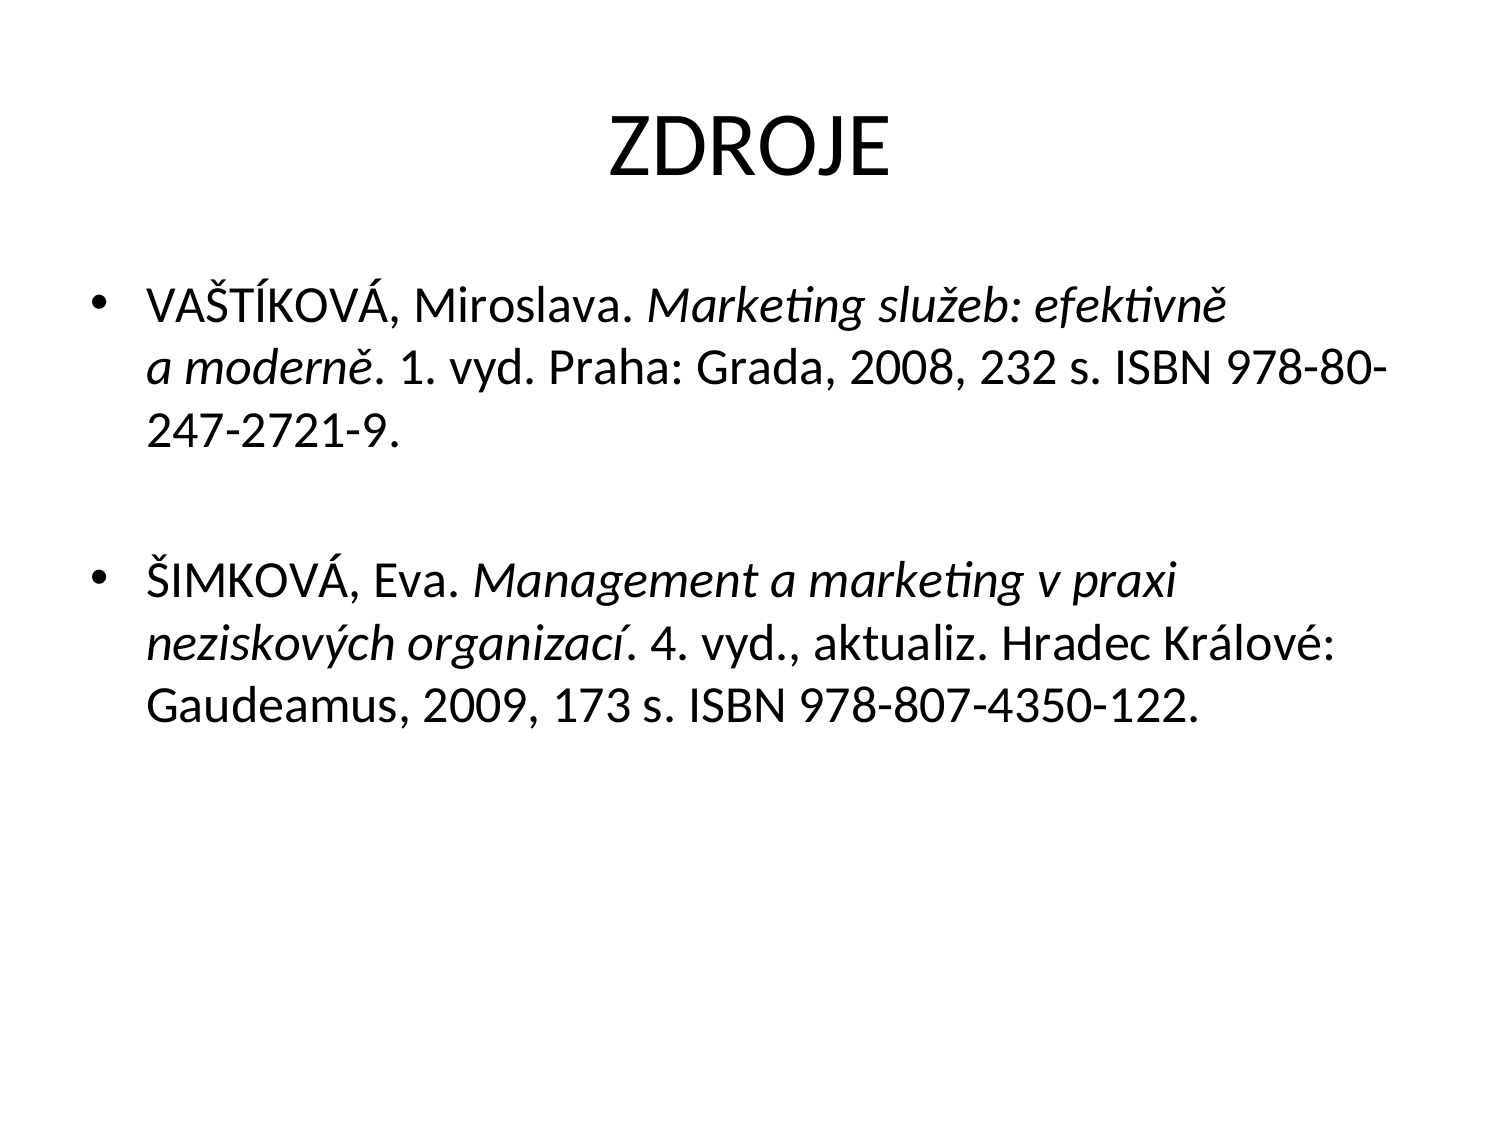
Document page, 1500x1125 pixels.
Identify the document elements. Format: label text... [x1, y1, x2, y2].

list VAŠTÍKOVÁ, Miroslava. Marketing služeb: efektivně a moderně. 1. vyd. Praha: Grada, 2008, 232 s. ISBN 978-80-247-2721-9. ŠIMKOVÁ, Eva. Management a marketing v praxi neziskových organizací. 4. vyd., aktualiz. Hradec Králové: Gaudeamus, 2009, 173 s. ISBN 978-807-4350-122. [75, 262, 1426, 1006]
title ZDROJE [75, 45, 1426, 233]
